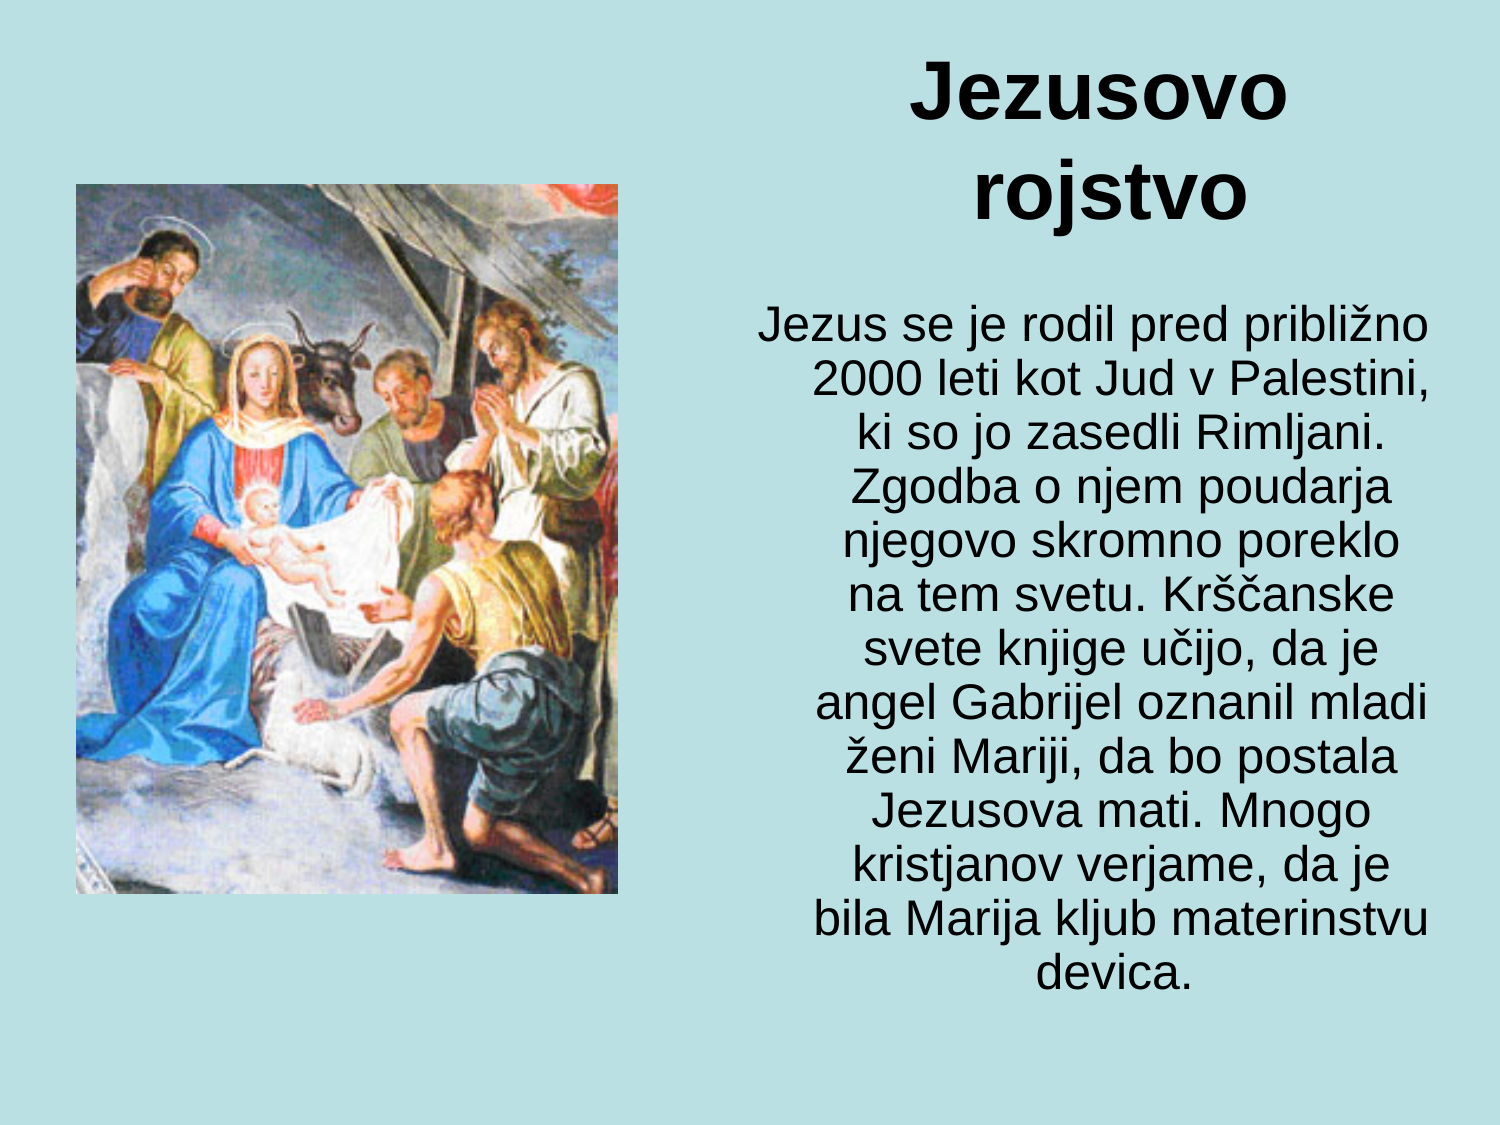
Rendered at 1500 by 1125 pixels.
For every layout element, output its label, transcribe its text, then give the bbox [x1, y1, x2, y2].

list Jezus se je rodil pred približno 2000 leti kot Jud v Palestini, ki so jo zasedli Rimljani. Zgodba o njem poudarja njegovo skromno poreklo na tem svetu. Krščanske svete knjige učijo, da je angel Gabrijel oznanil mladi ženi Mariji, da bo postala Jezusova mati. Mnogo kristjanov verjame, da je bila Marija kljub materinstvu devica. [738, 290, 1449, 1041]
picture [76, 184, 618, 894]
title Jezusovo rojstvo [891, 42, 1331, 231]
